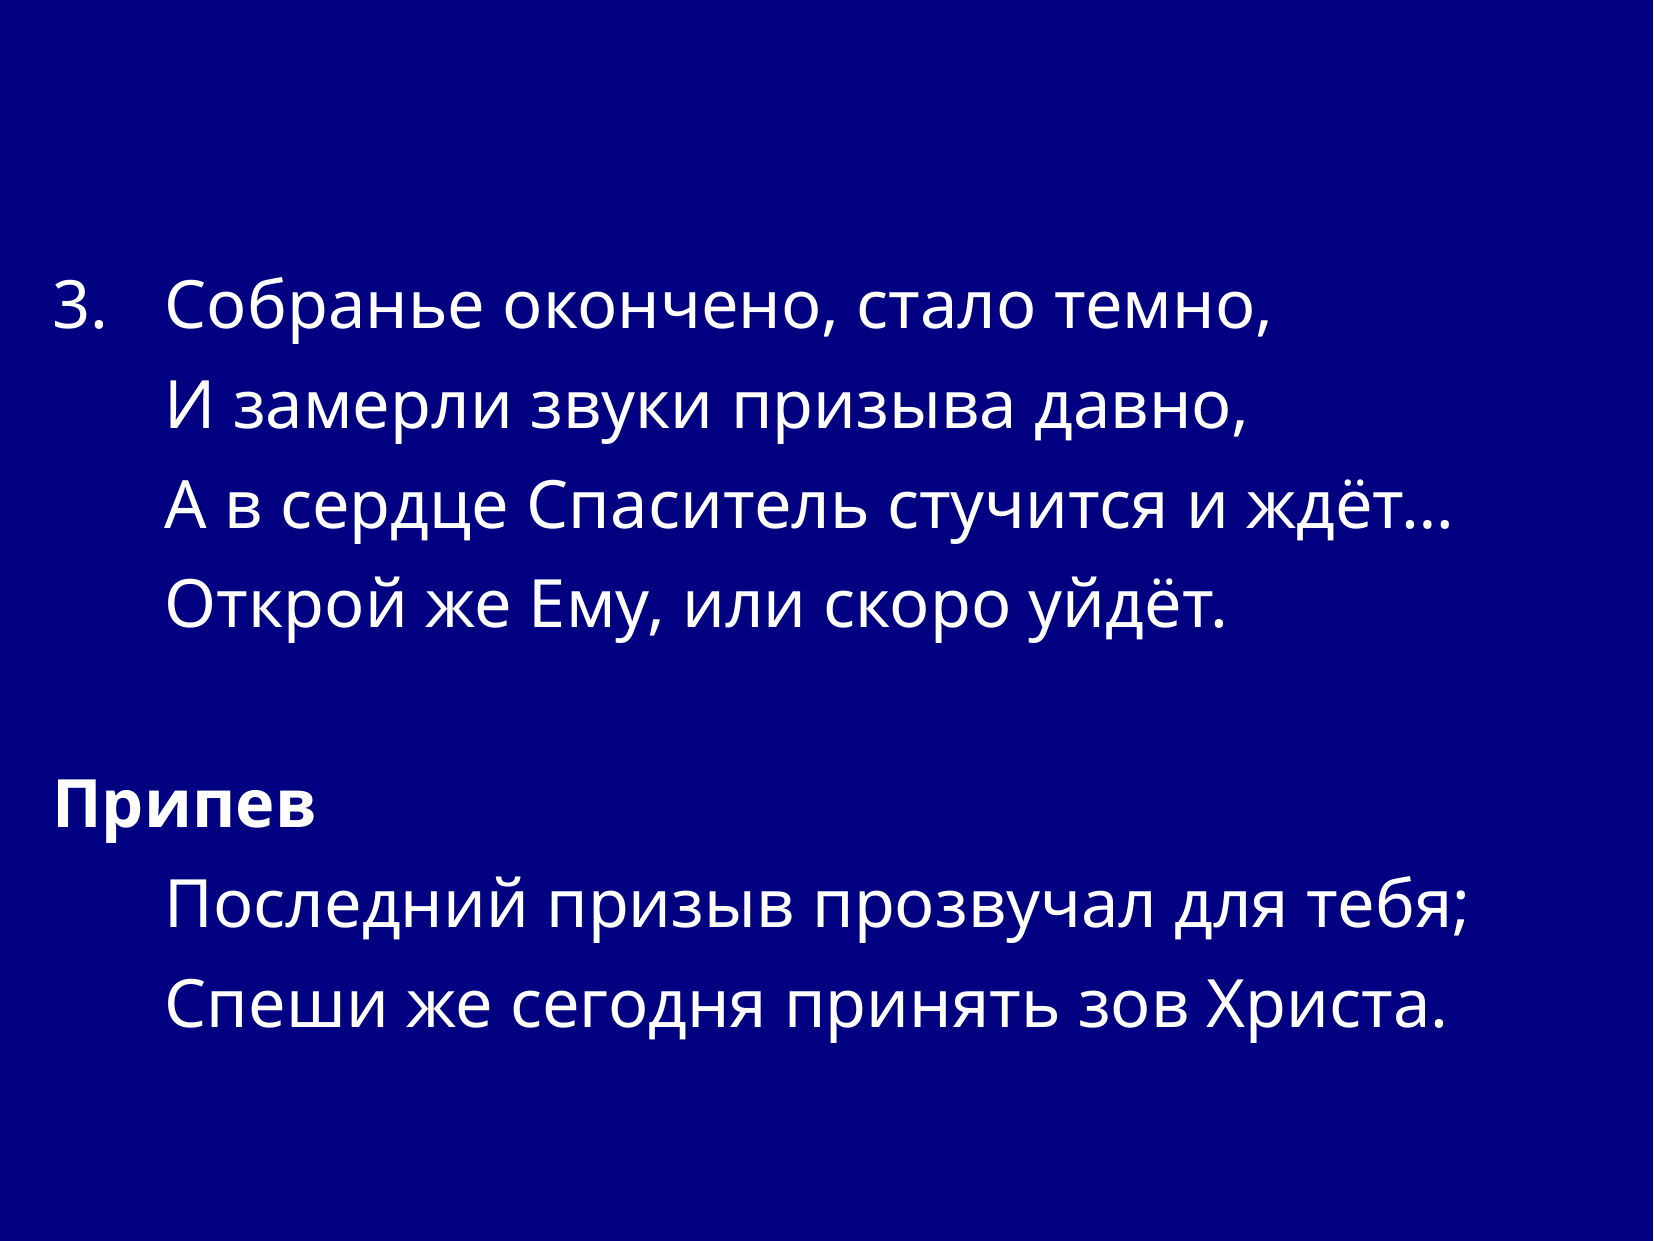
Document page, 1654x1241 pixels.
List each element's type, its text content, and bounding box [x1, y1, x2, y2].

text_box 3. Собранье окончено, стало темно, И замерли звуки призыва давно, А в сердце Спаситель стучится и ждёт… Открой же Ему, или скоро уйдёт. Припев Последний призыв прозвучал для тебя; Спеши же сегодня принять зов Христа. [37, 150, 1653, 1163]
